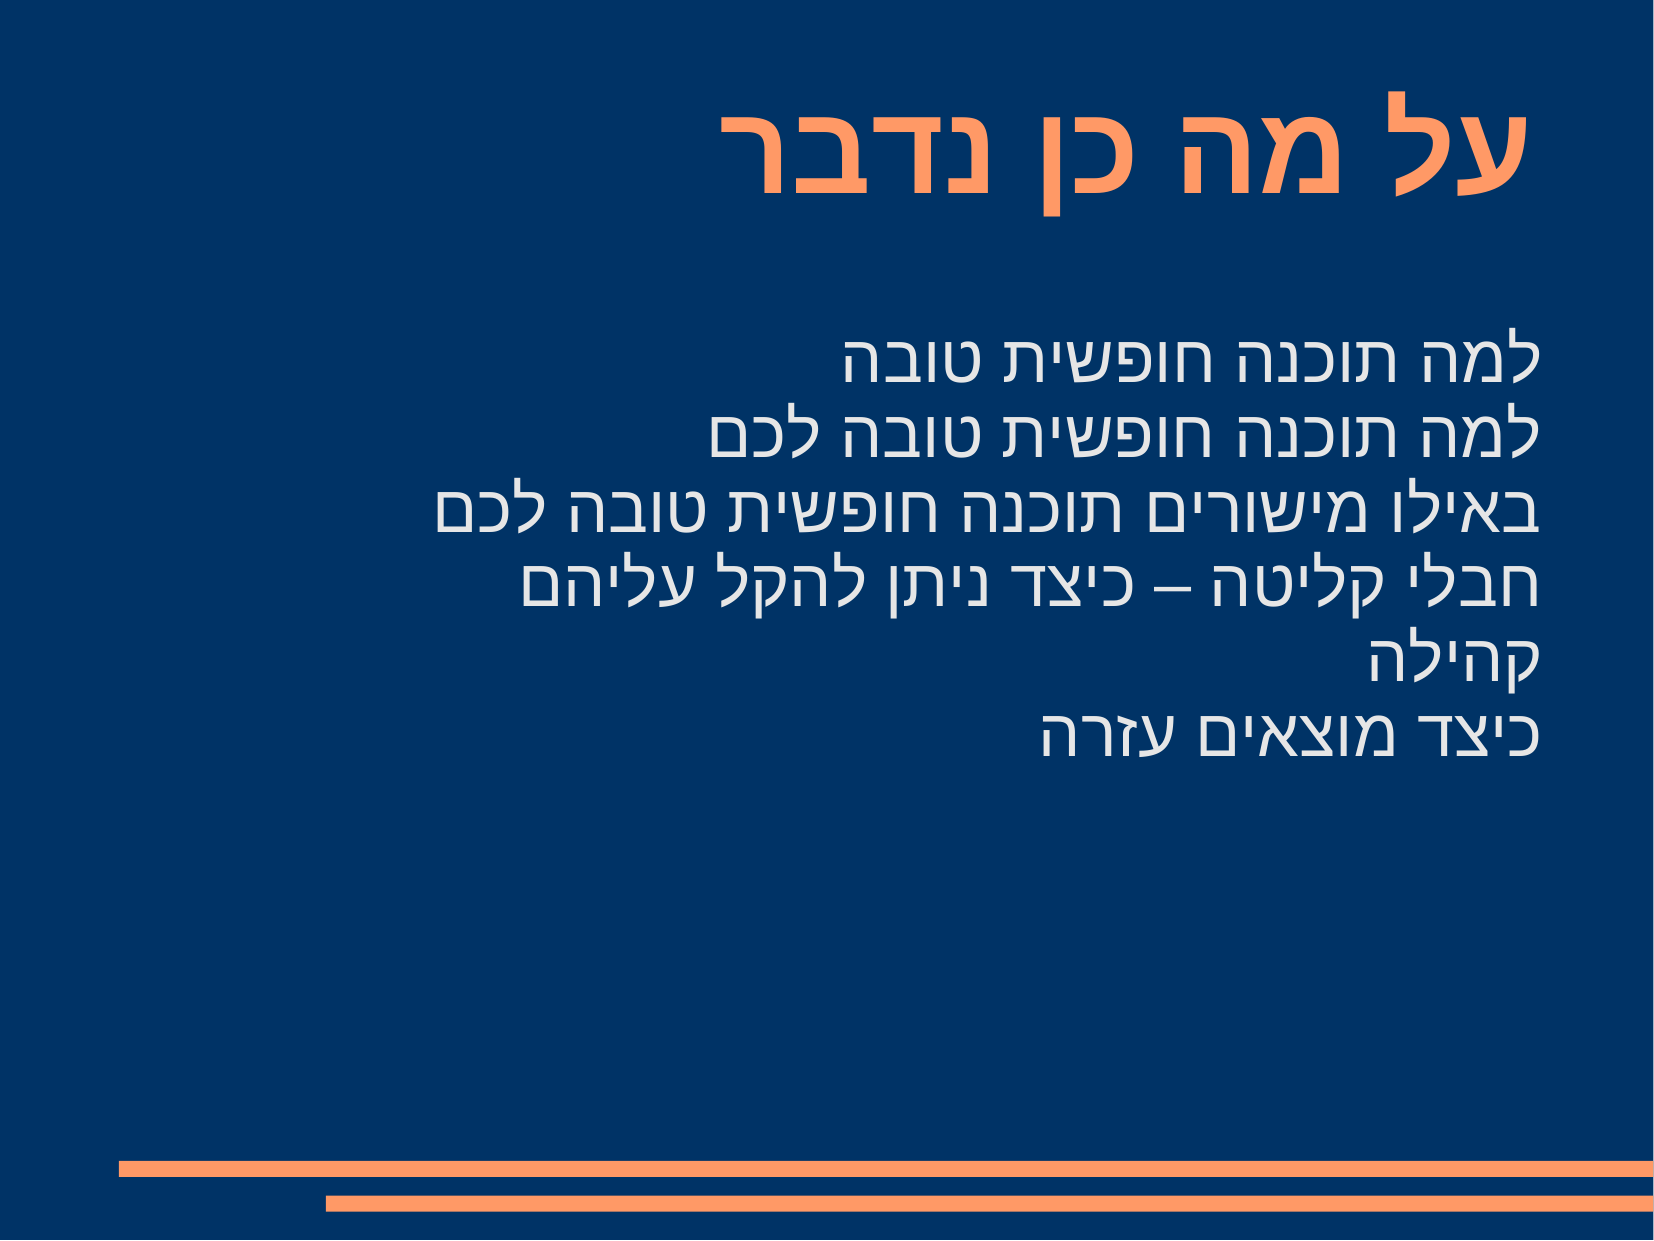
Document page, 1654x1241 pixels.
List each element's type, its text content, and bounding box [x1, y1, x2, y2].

title על מה כן נדבר [121, 46, 1534, 254]
list למה תוכנה חופשית טובה למה תוכנה חופשית טובה לכם באילו מישורים תוכנה חופשית טובה לכם חבלי קליטה – כיצד ניתן להקל עליהם קהילה כיצד מוצאים עזרה [121, 322, 1561, 1133]
